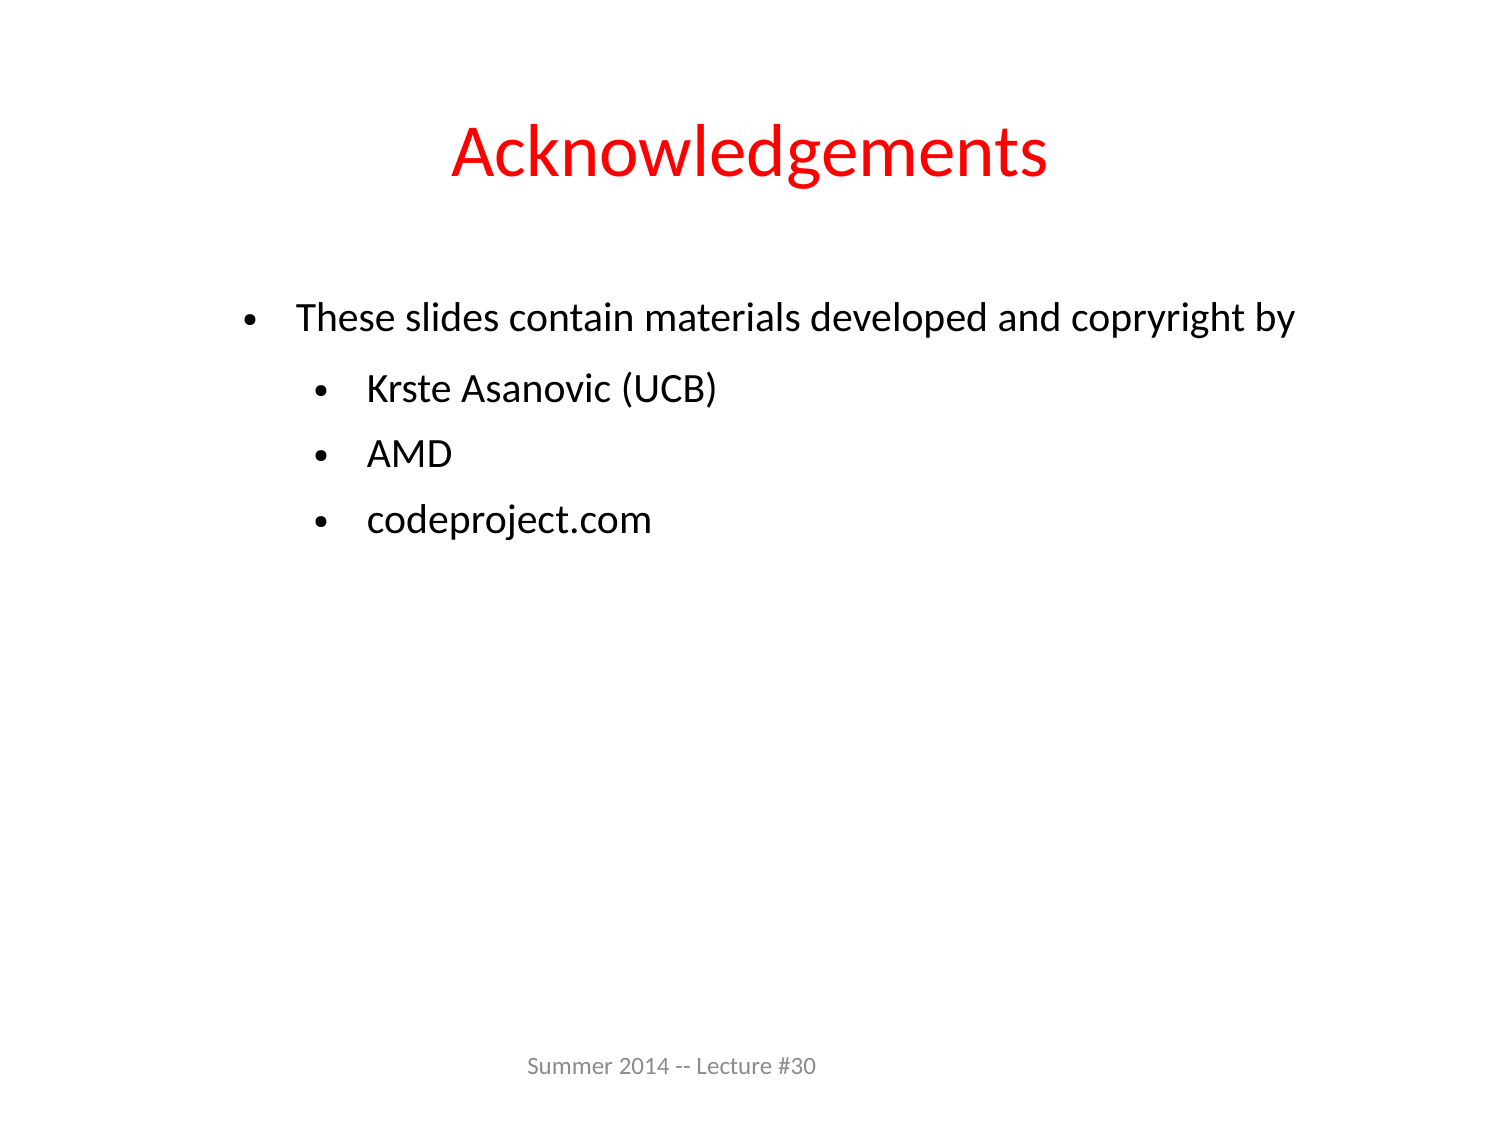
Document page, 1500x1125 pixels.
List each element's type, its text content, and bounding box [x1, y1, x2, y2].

title Acknowledgements [112, 37, 1388, 279]
list These slides contain materials developed and copryright by Krste Asanovic (UCB) AMD codeproject.com [225, 299, 1313, 1051]
